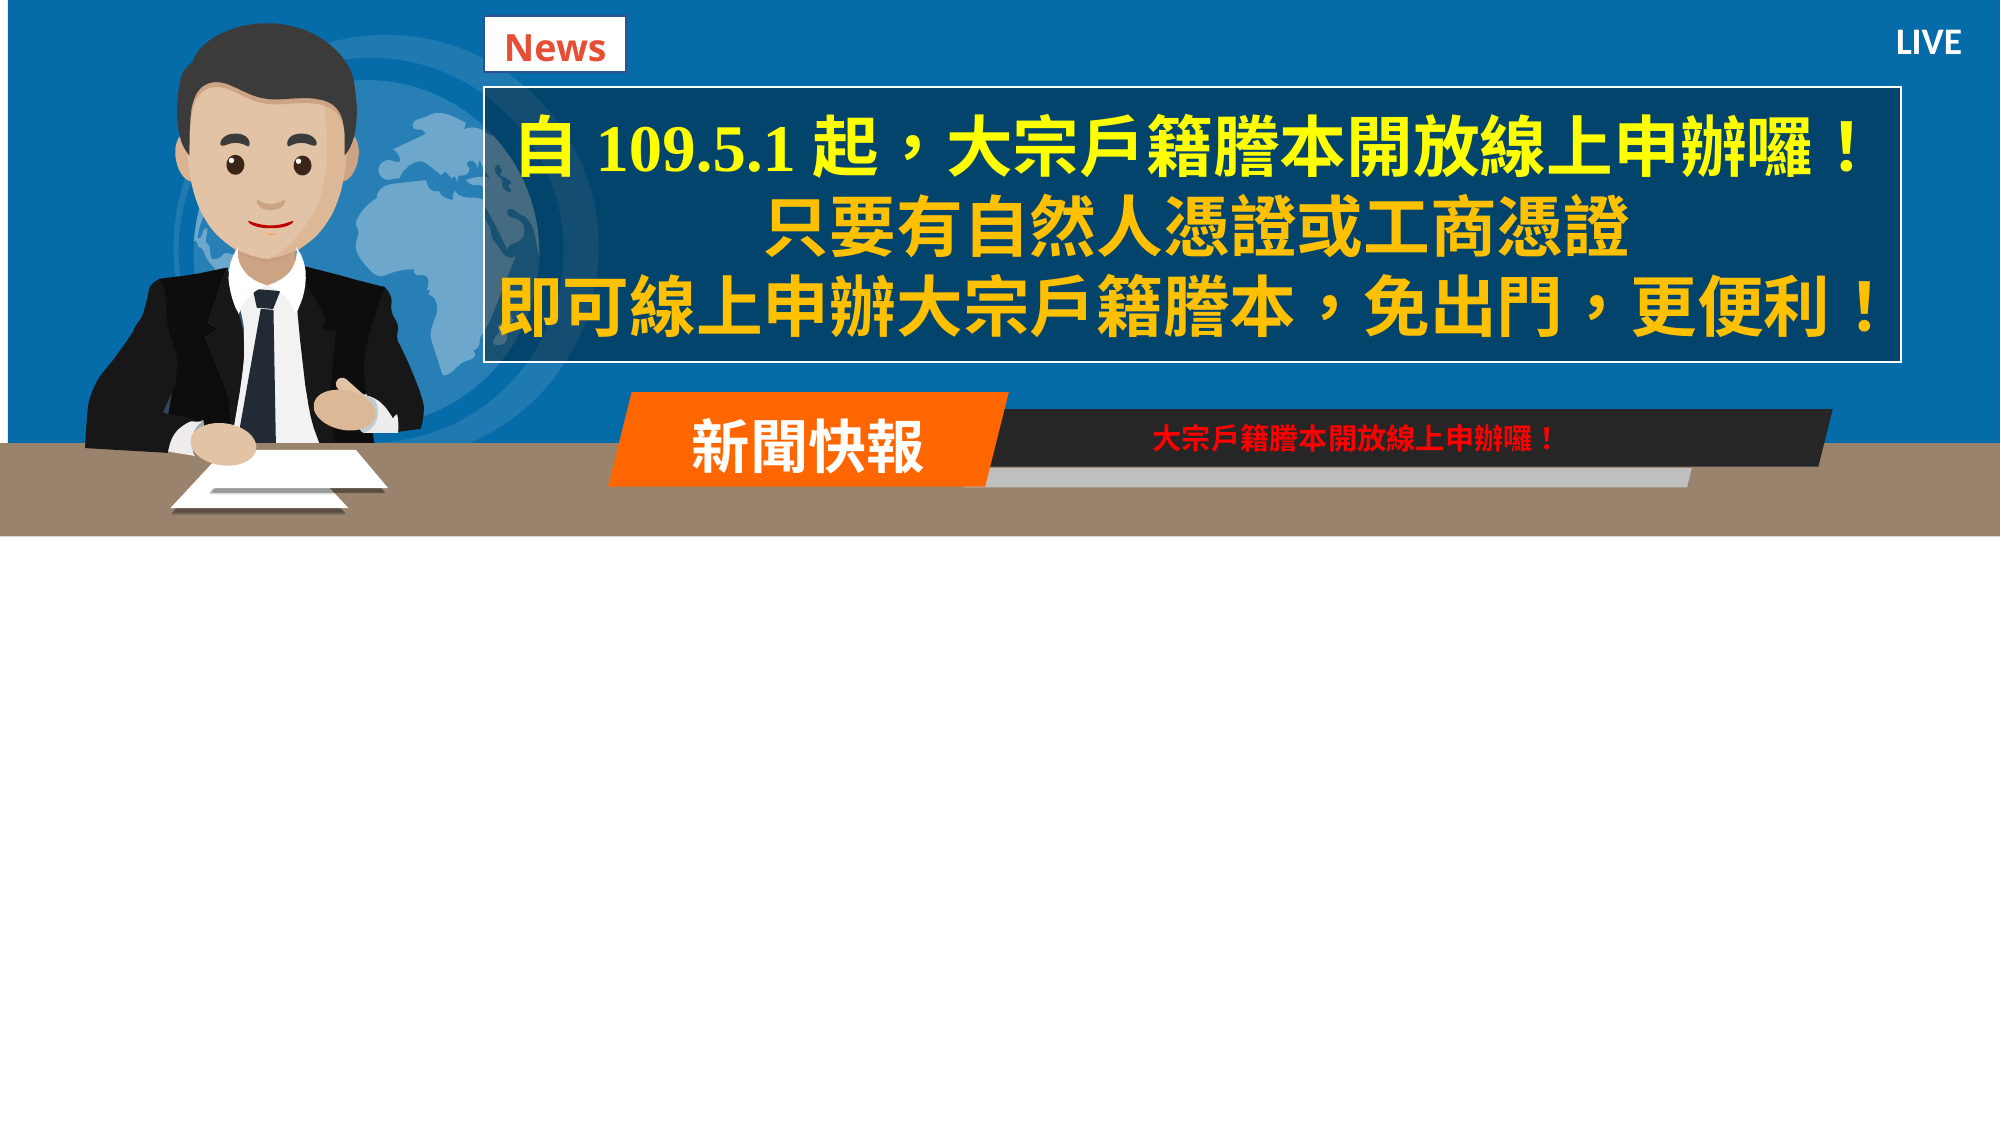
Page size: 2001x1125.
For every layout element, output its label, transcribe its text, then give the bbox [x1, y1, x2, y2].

text_box 新聞快報 [902, 450, 907, 467]
text_box 新聞快報 [608, 433, 999, 487]
text_box 大宗戶籍謄本開放線上申辦囉！ [991, 433, 1827, 467]
text_box LIVE [1881, 9, 1978, 70]
text_box [0, 0, 2000, 537]
text_box News [484, 16, 627, 72]
text_box 自109.5.1起，大宗戶籍謄本開放線上申辦囉！ 只要有自然人憑證或工商憑證 即可線上申辦大宗戶籍謄本，免出門，更便利！ [448, 97, 1945, 433]
